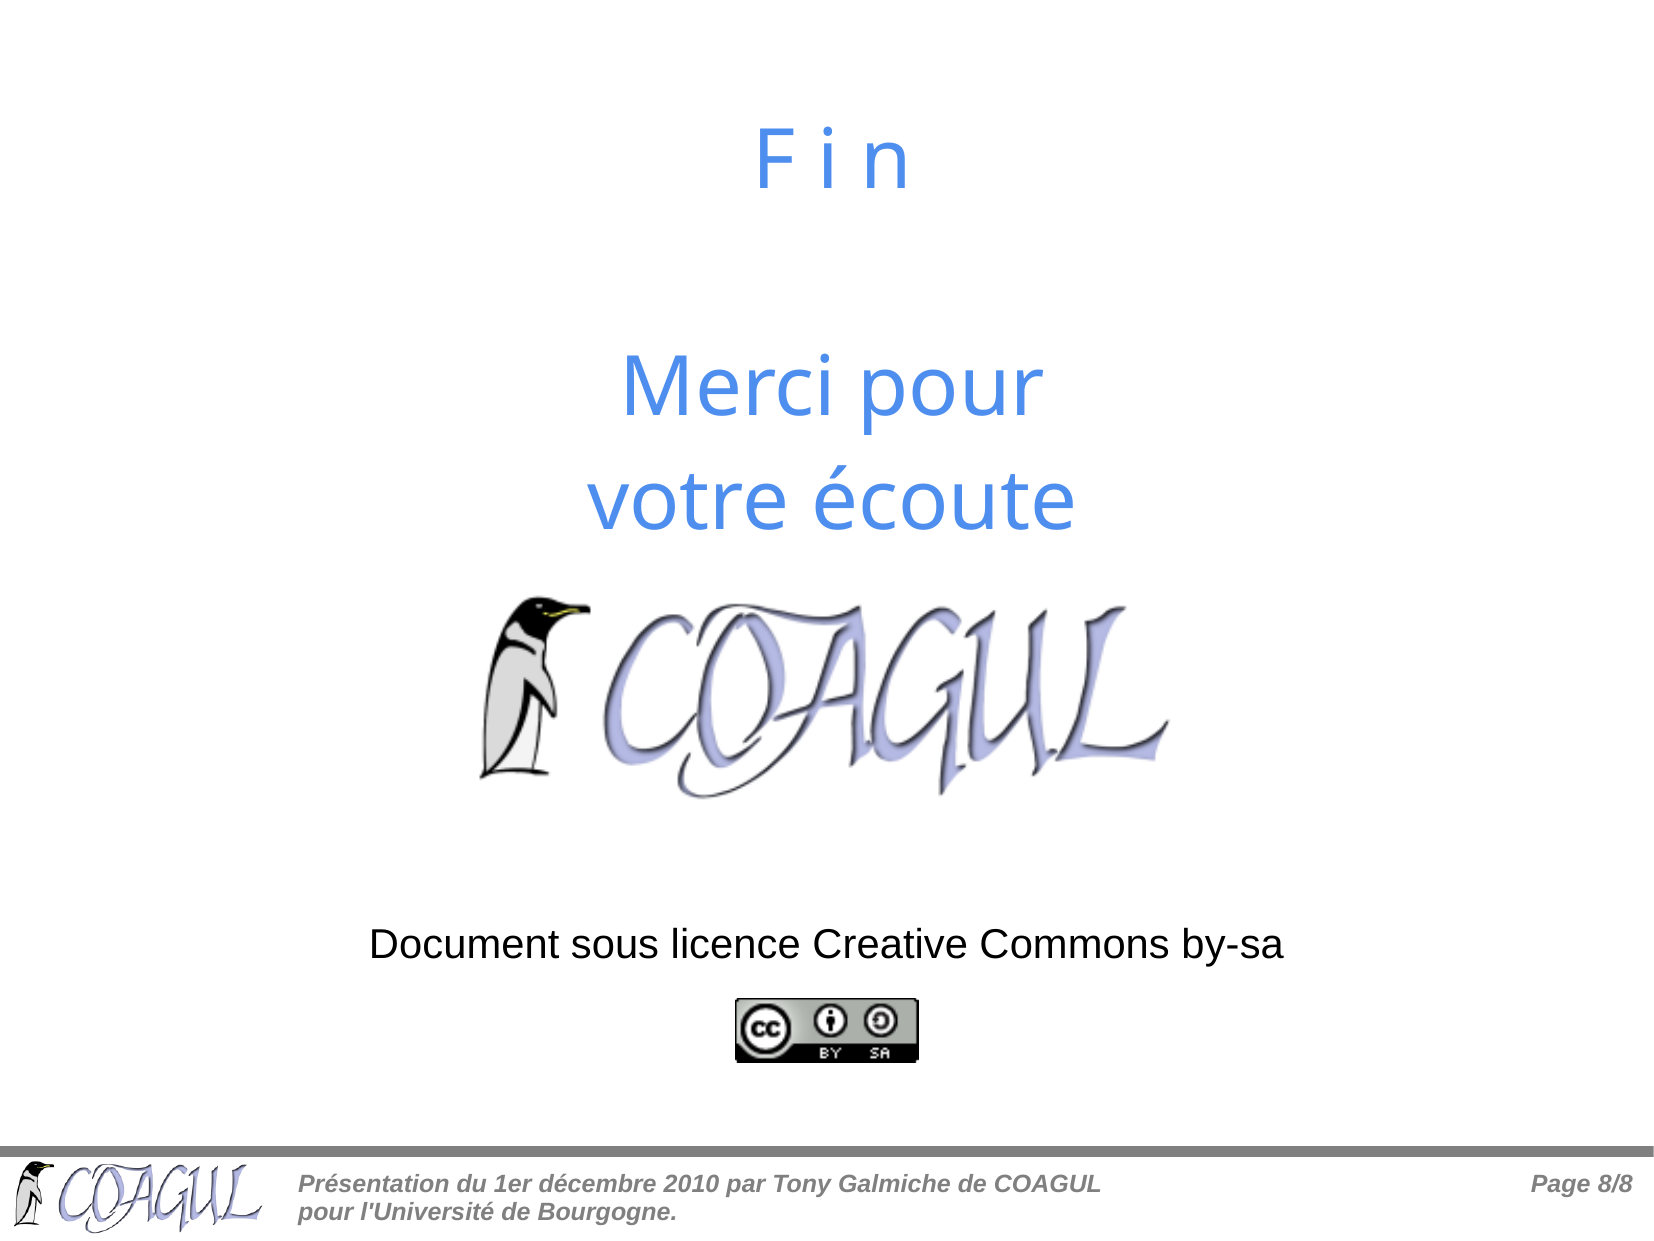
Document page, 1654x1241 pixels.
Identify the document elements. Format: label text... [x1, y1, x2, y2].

picture [472, 590, 1181, 810]
picture [11, 1158, 266, 1237]
picture [735, 998, 919, 1063]
text_box Document sous licence Creative Commons by-sa [265, 913, 1388, 975]
title F i n Merci pour votre écoute [88, 132, 1577, 521]
